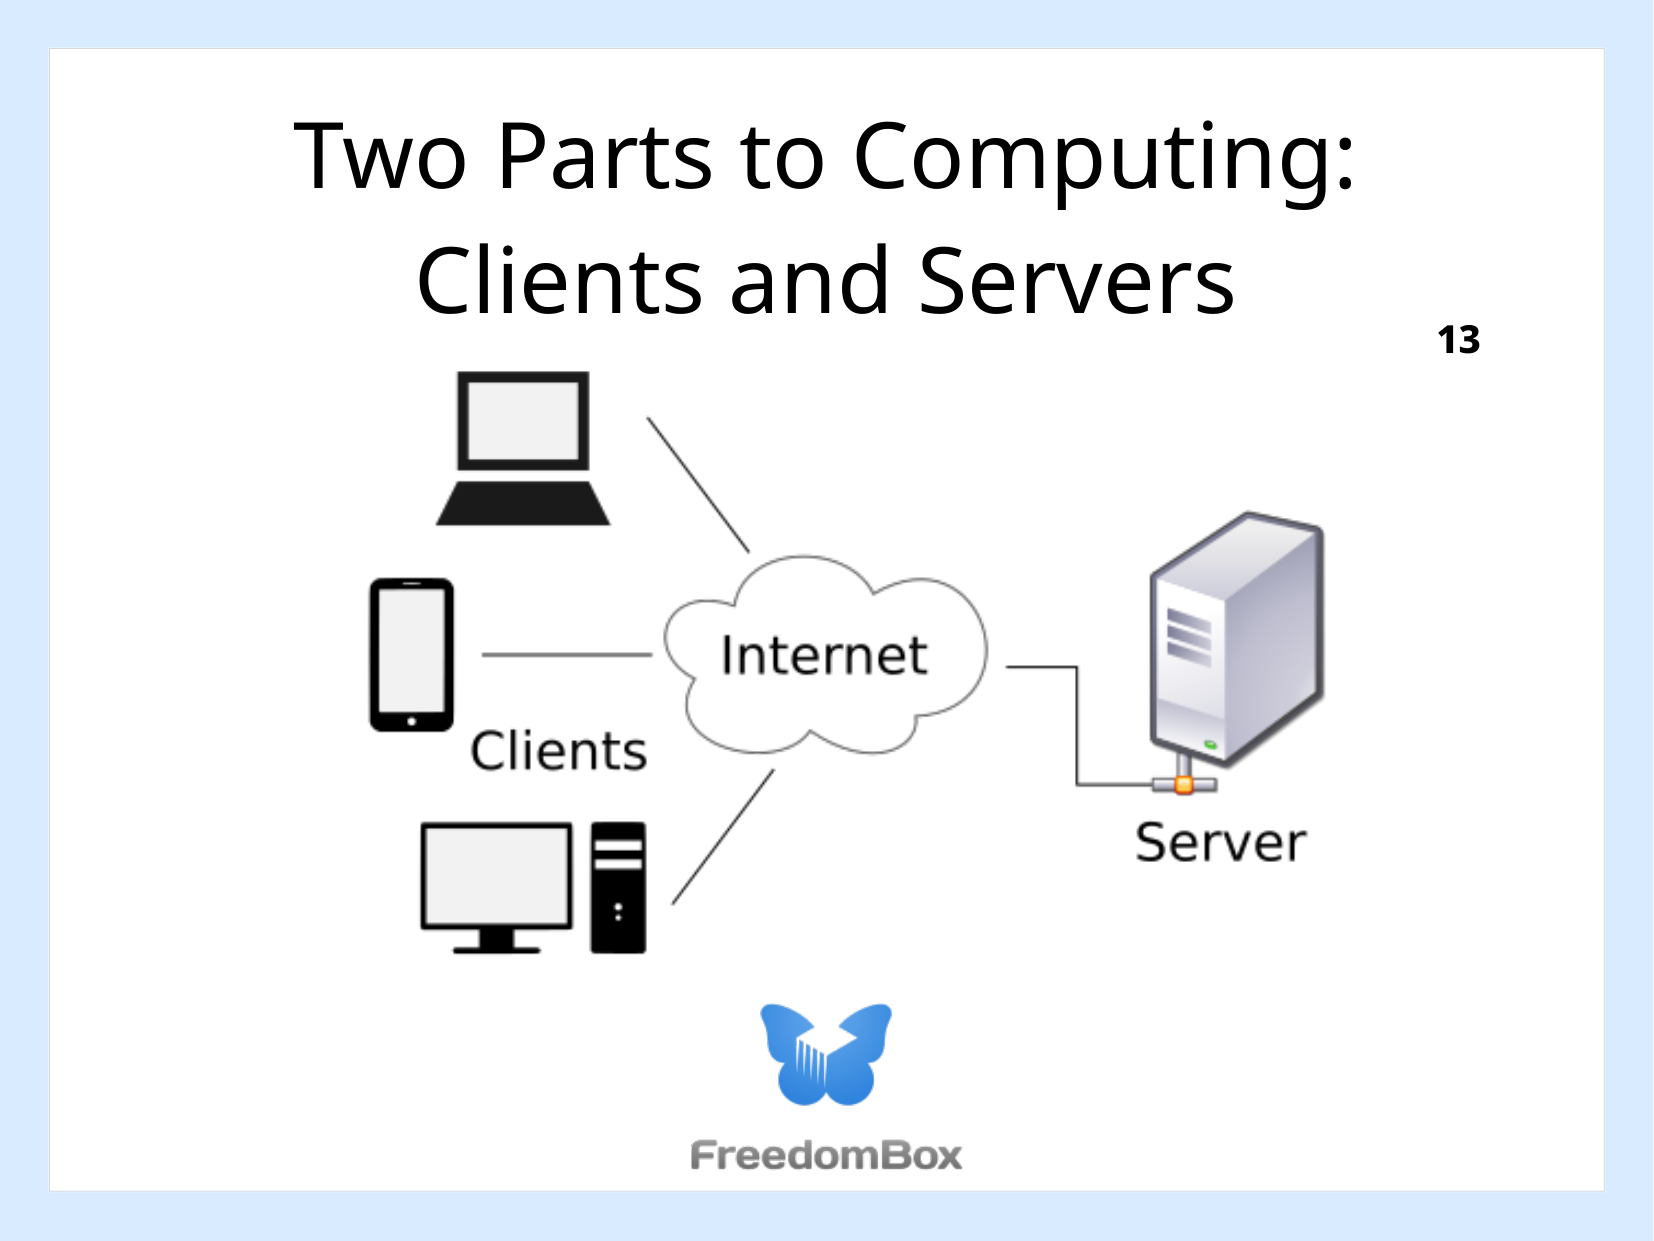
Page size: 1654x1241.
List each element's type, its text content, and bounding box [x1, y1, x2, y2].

picture [0, 0, 1654, 1241]
text_box 13 [1432, 309, 1485, 391]
title Two Parts to Computing: Clients and Servers [82, 0, 1571, 319]
